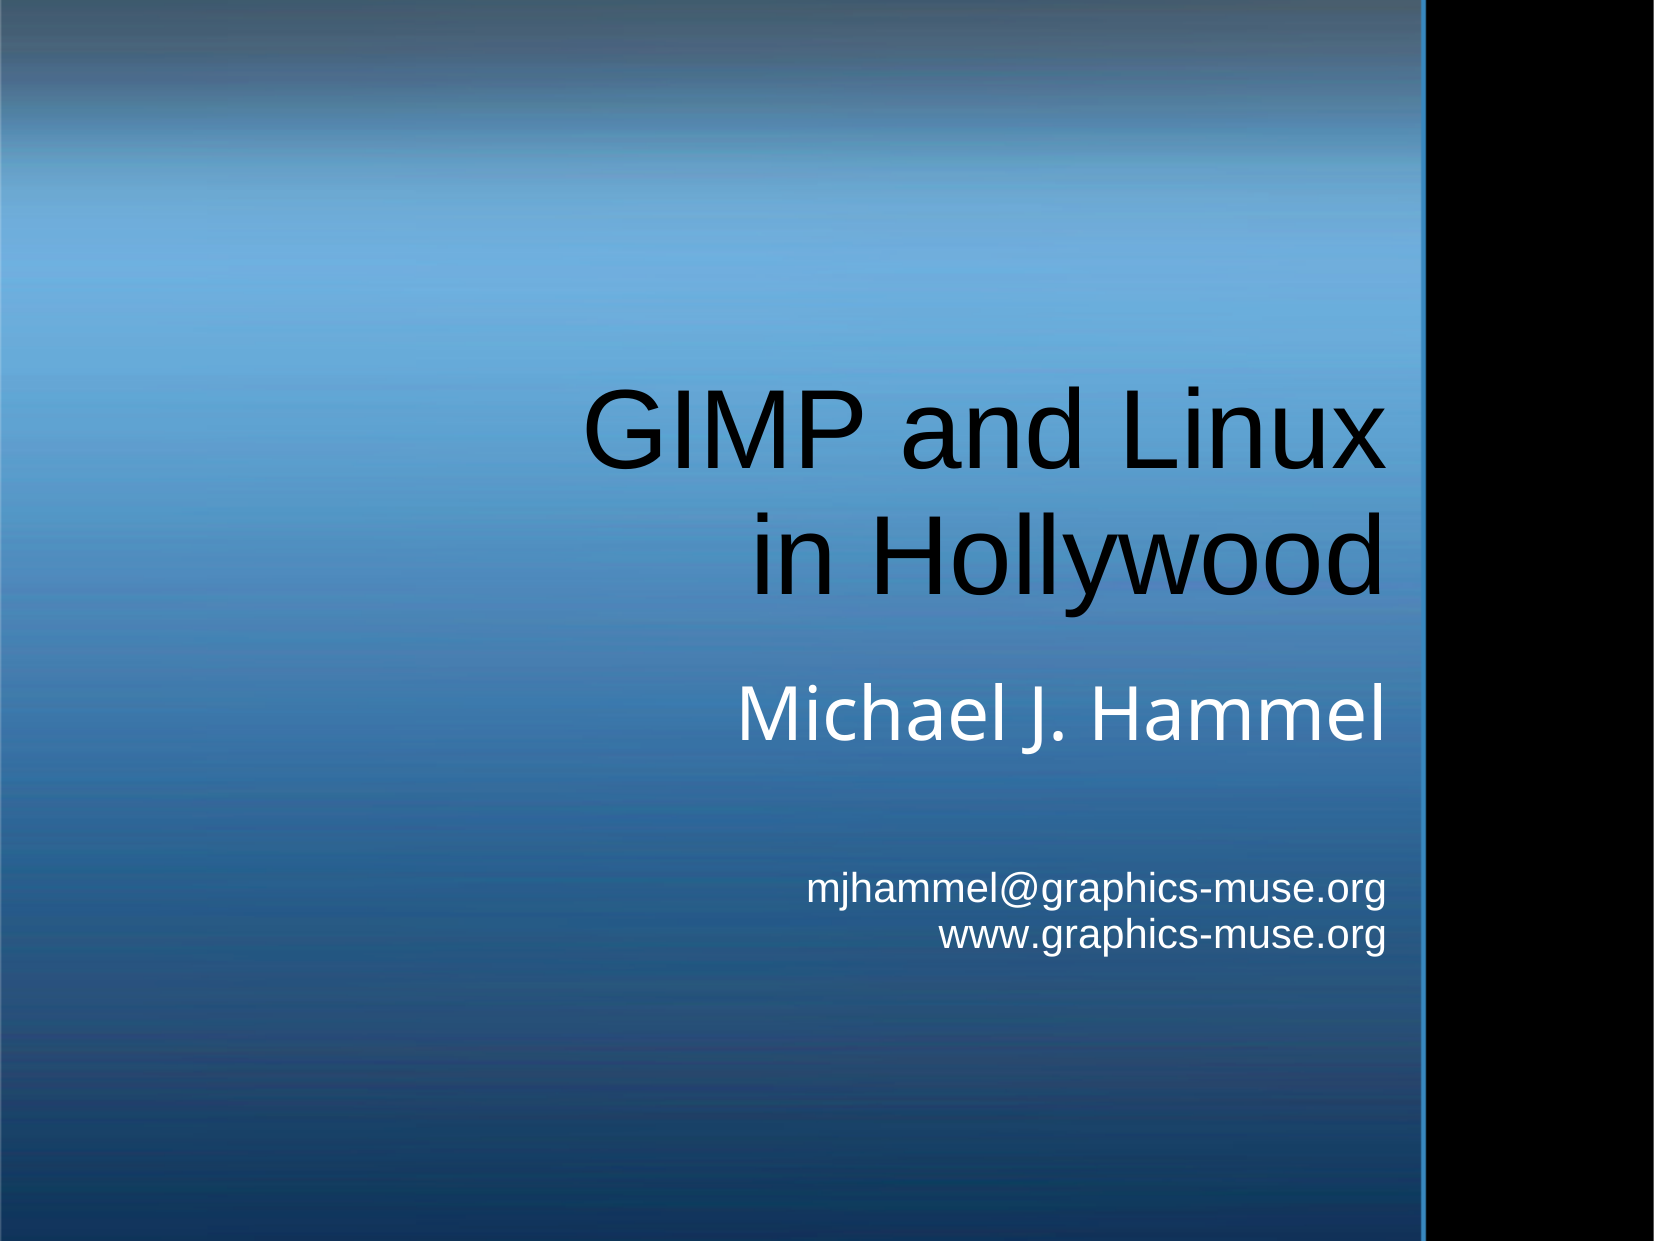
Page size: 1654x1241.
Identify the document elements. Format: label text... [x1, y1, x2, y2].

title Michael J. Hammel mjhammel@graphics-muse.org www.graphics-muse.org [443, 675, 1388, 943]
picture [0, 0, 1654, 1241]
title GIMP and Linux in Hollywood [0, 352, 1388, 632]
